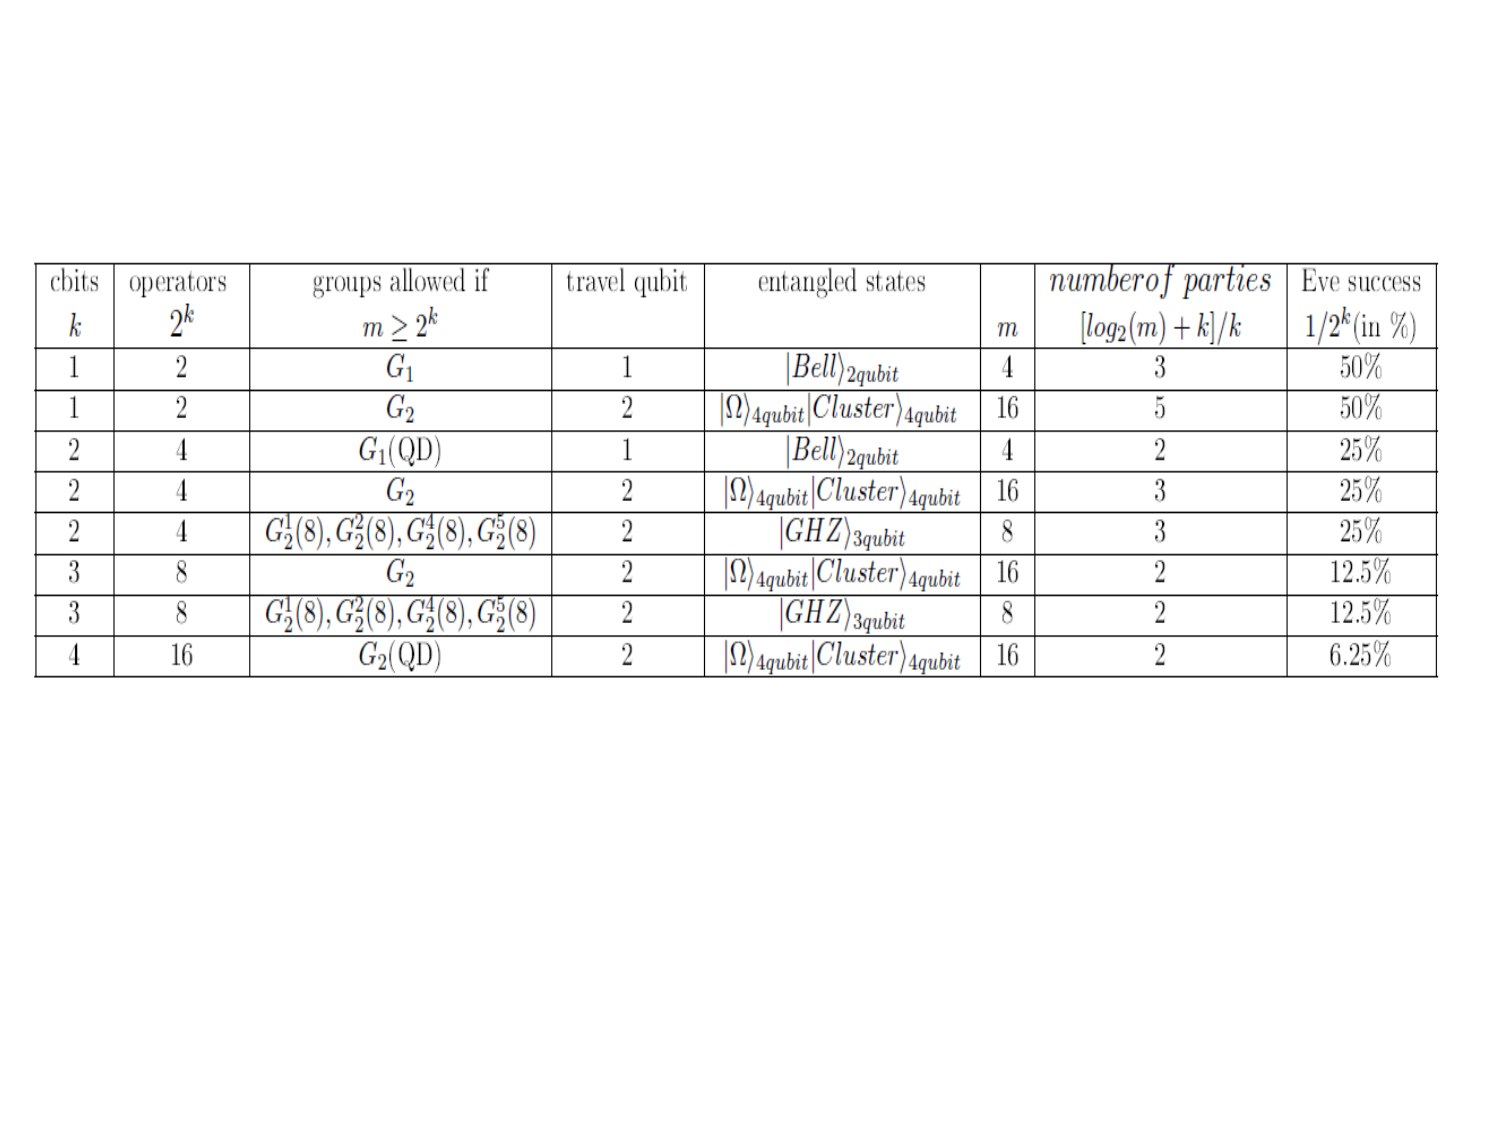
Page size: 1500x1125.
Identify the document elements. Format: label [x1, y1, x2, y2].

picture [23, 246, 1454, 695]
